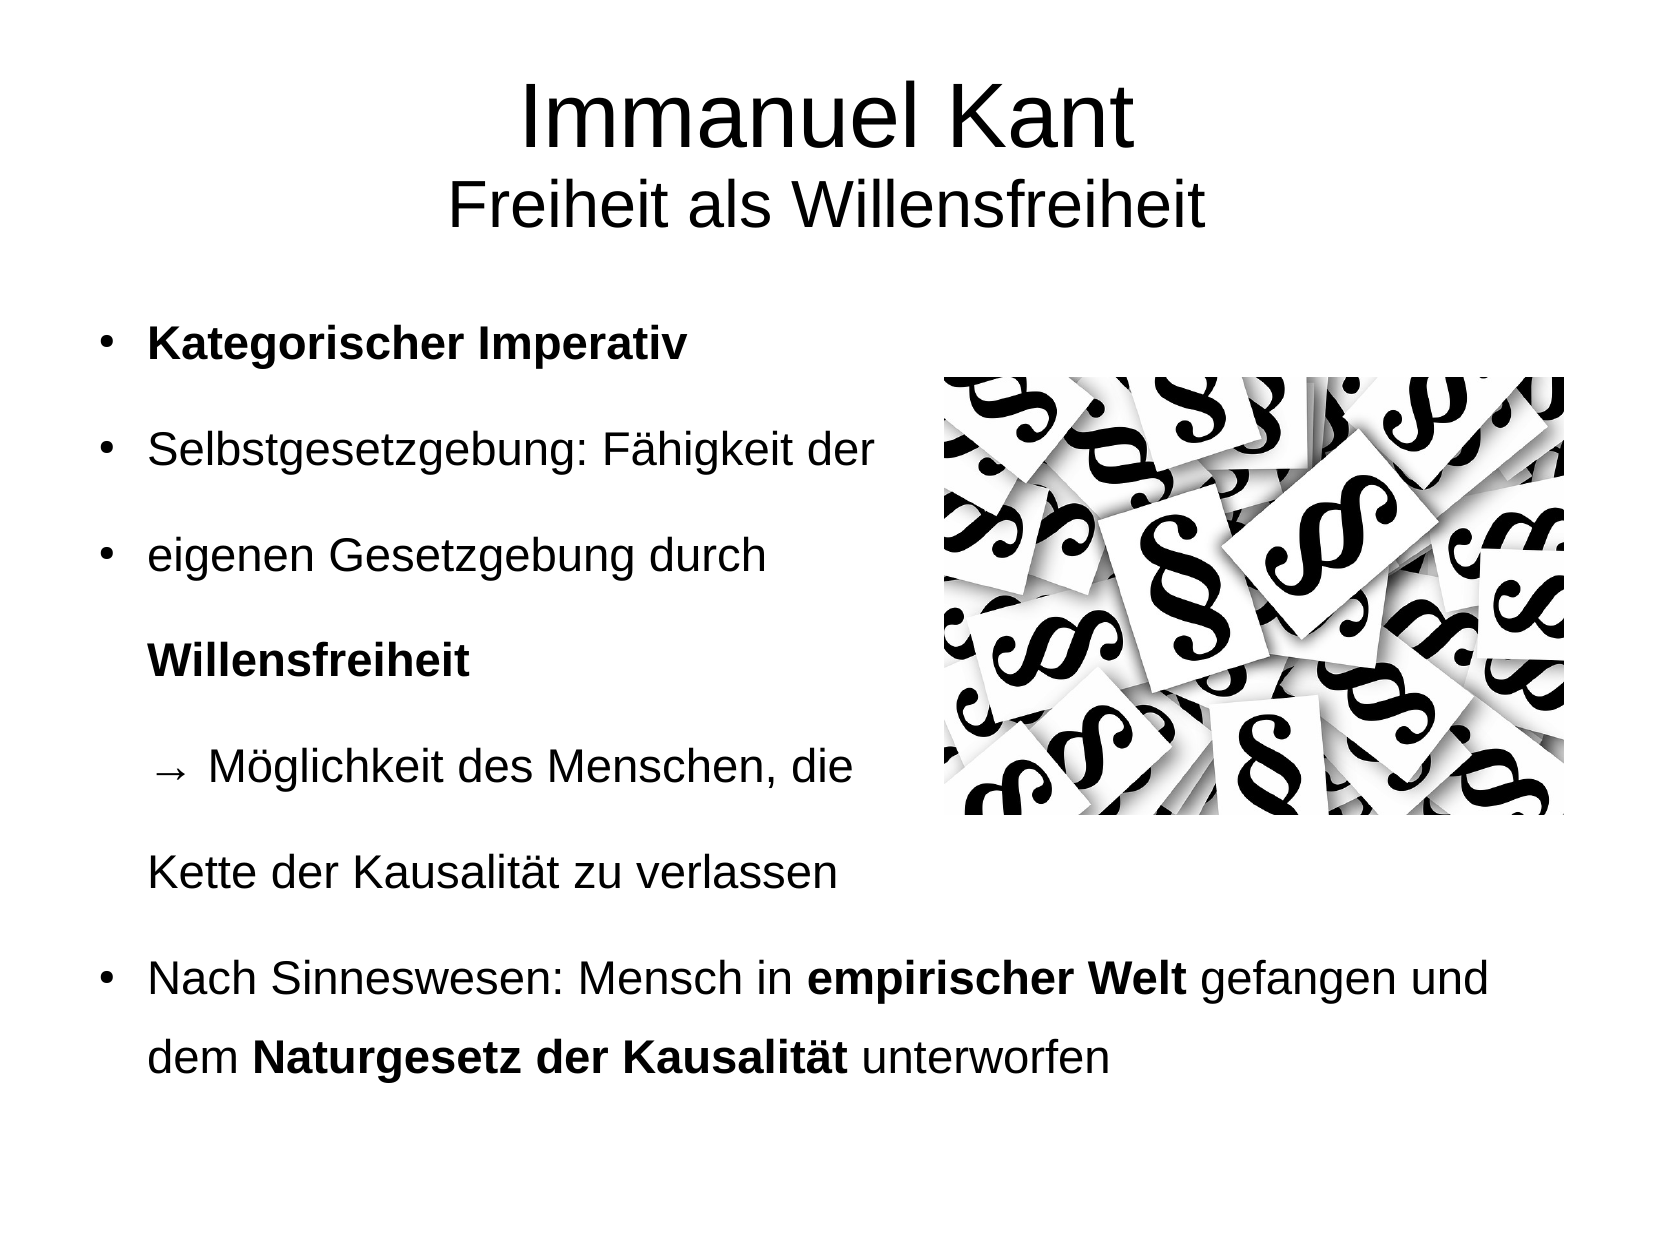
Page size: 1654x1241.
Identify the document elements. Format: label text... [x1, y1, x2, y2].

list Kategorischer Imperativ Selbstgesetzgebung: Fähigkeit der eigenen Gesetzgebung durch Willensfreiheit → Möglichkeit des Menschen, die Kette der Kausalität zu verlassen Nach Sinneswesen: Mensch in empirischer Welt gefangen und dem Naturgesetz der Kausalität unterworfen [82, 290, 1571, 1087]
title Immanuel Kant Freiheit als Willensfreiheit [82, 49, 1571, 257]
picture [944, 377, 1564, 815]
